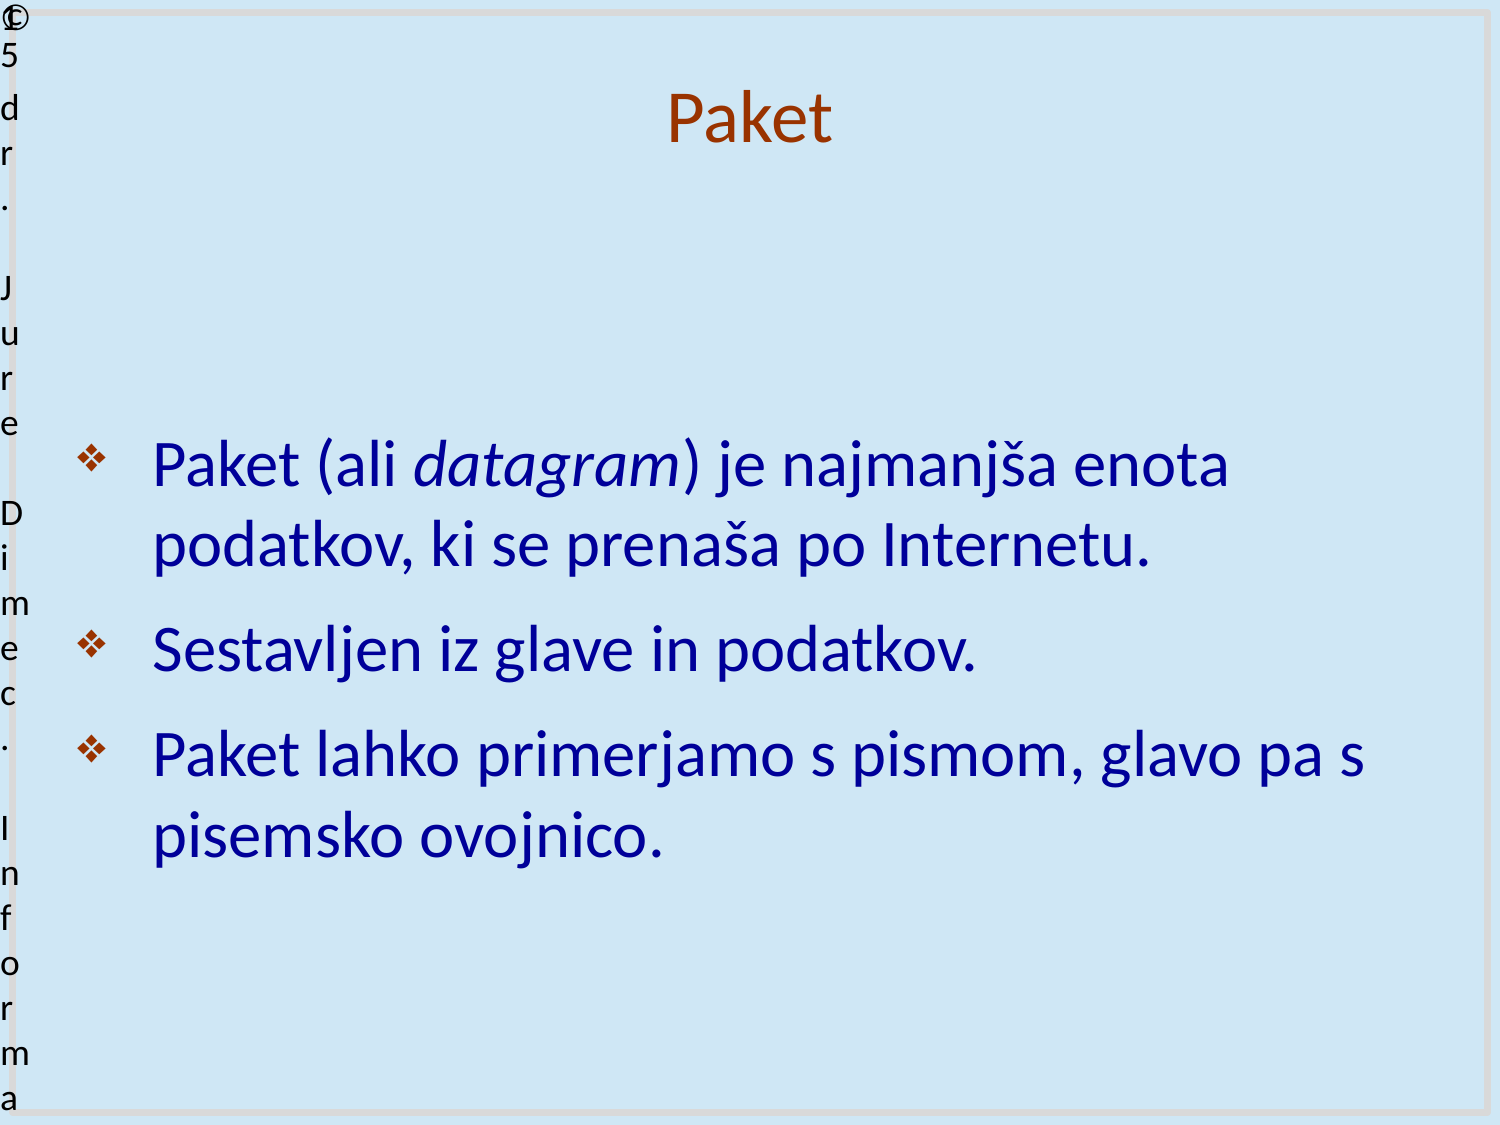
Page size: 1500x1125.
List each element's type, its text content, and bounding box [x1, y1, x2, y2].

title Paket [112, 50, 1388, 175]
list Paket (ali datagram) je najmanjša enota podatkov, ki se prenaša po Internetu. Sestavljen iz glave in podatkov. Paket lahko primerjamo s pismom, glavo pa s pisemsko ovojnico. [62, 412, 1463, 1013]
